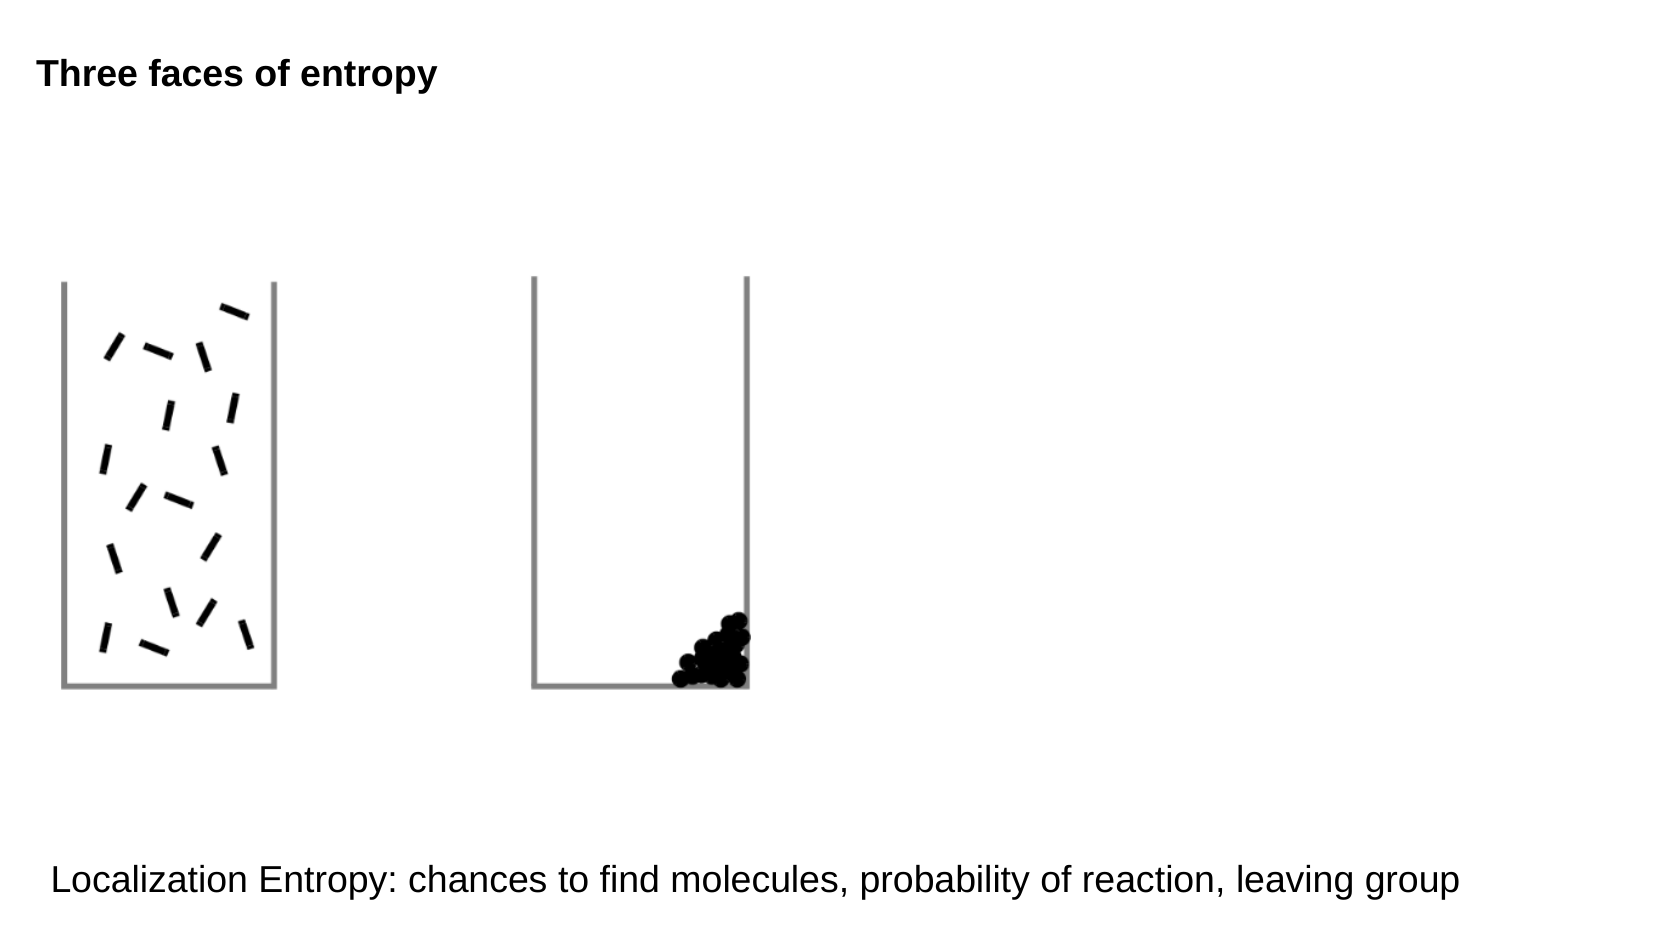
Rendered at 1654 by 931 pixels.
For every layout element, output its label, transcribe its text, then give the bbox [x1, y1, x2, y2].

picture [60, 275, 751, 691]
text_box Three faces of entropy [21, 45, 532, 103]
text_box Localization Entropy: chances to find molecules, probability of reaction, leaving group [35, 851, 1591, 909]
